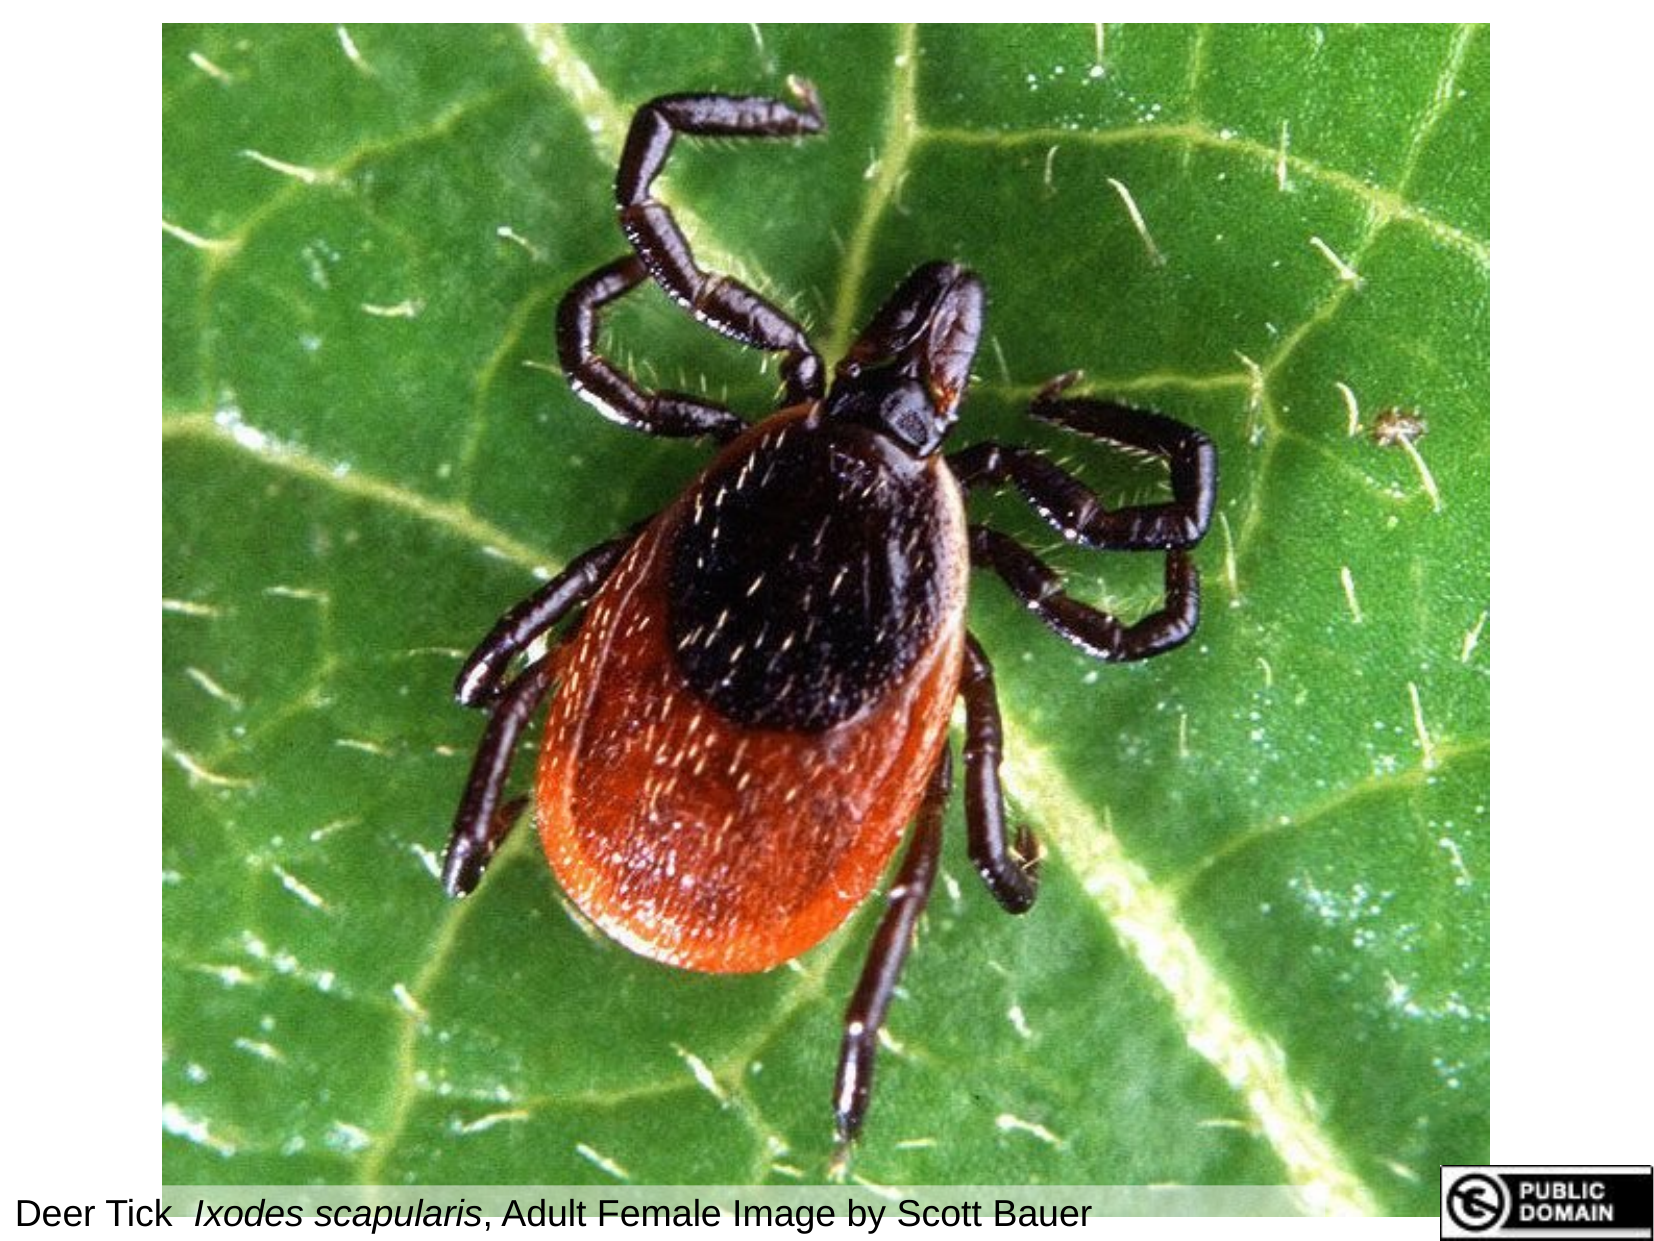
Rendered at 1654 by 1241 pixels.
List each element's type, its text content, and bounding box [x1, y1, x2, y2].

picture [162, 23, 1654, 1241]
text_box Deer Tick Ixodes scapularis, Adult Female Image by Scott Bauer [0, 1185, 1326, 1241]
